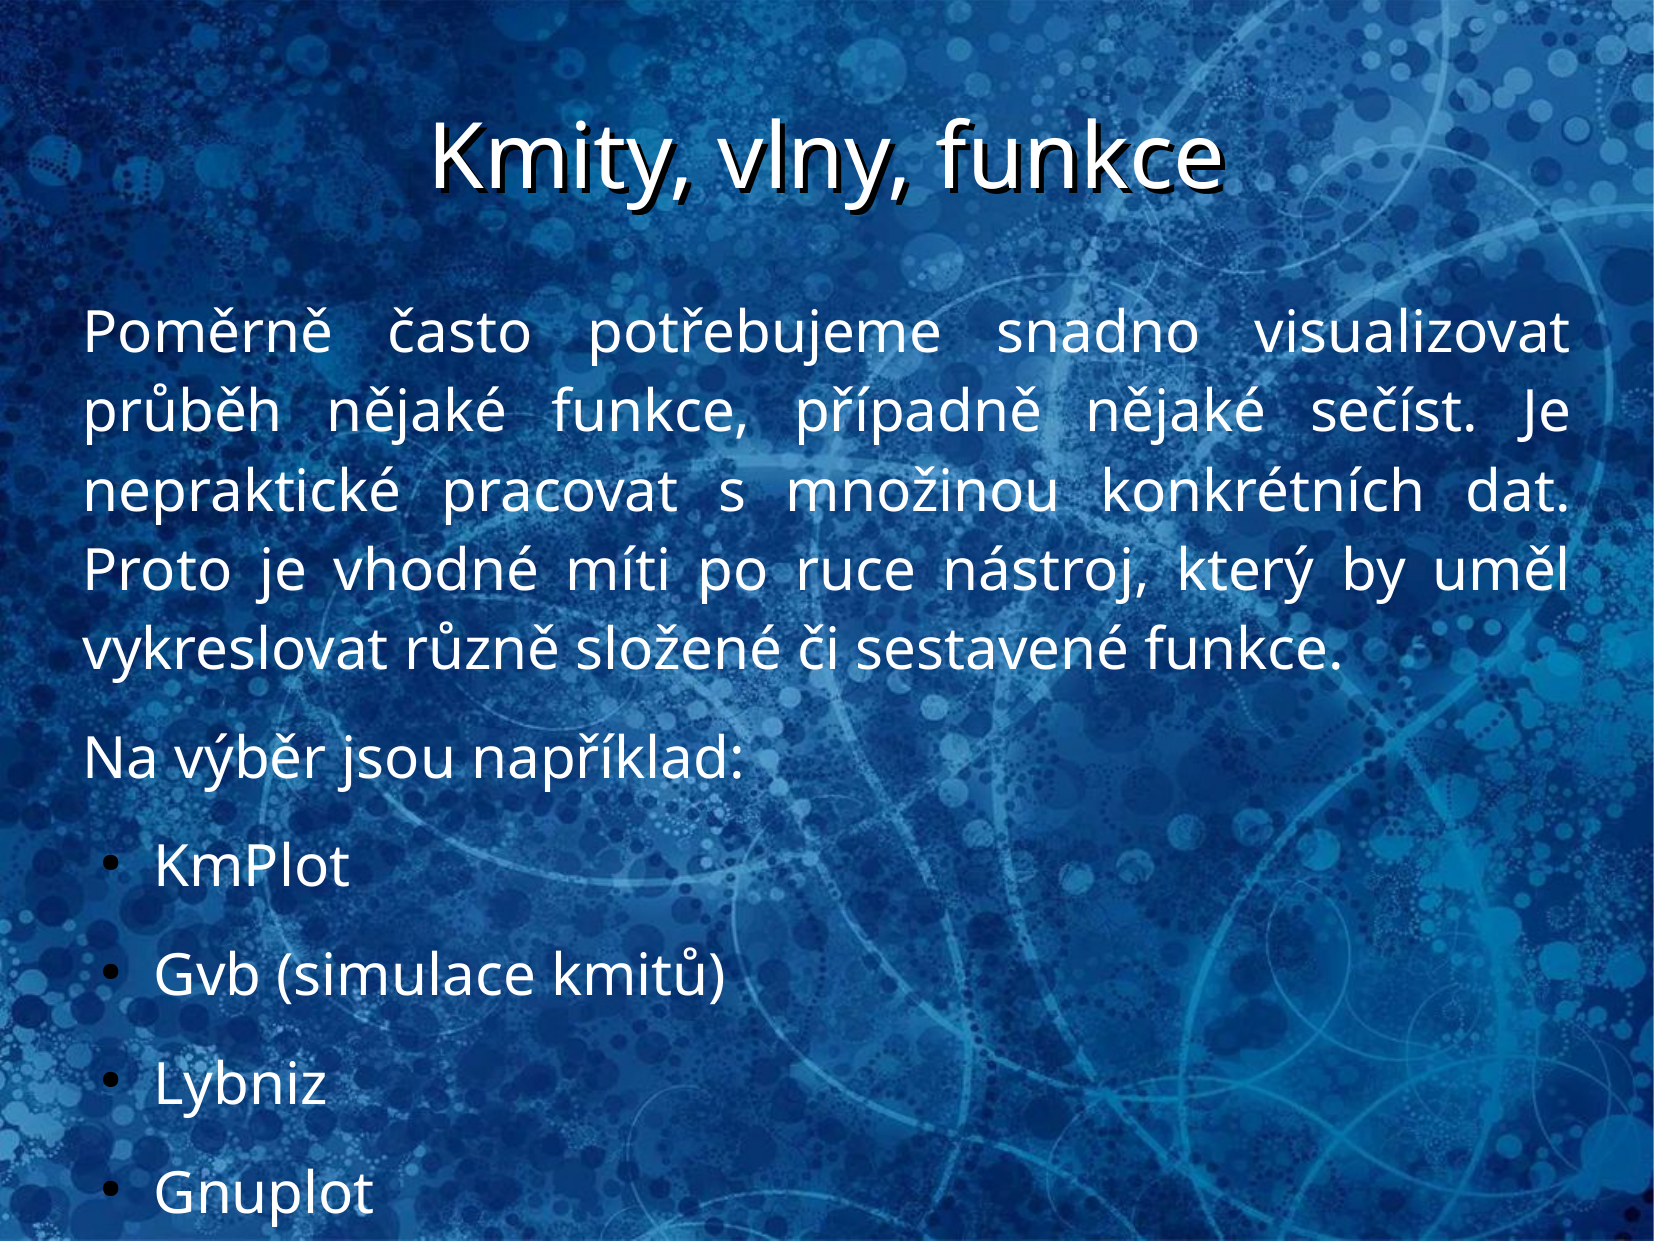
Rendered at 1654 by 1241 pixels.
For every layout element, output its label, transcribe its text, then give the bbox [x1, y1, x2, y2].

list Poměrně často potřebujeme snadno visualizovat průběh nějaké funkce, případně nějaké sečíst. Je nepraktické pracovat s množinou konkrétních dat. Proto je vhodné míti po ruce nástroj, který by uměl vykreslovat různě složené či sestavené funkce. Na výběr jsou například: KmPlot Gvb (simulace kmitů) Lybniz Gnuplot [82, 290, 1571, 1216]
picture [0, 0, 1654, 1241]
title Kmity, vlny, funkce [82, 49, 1571, 257]
